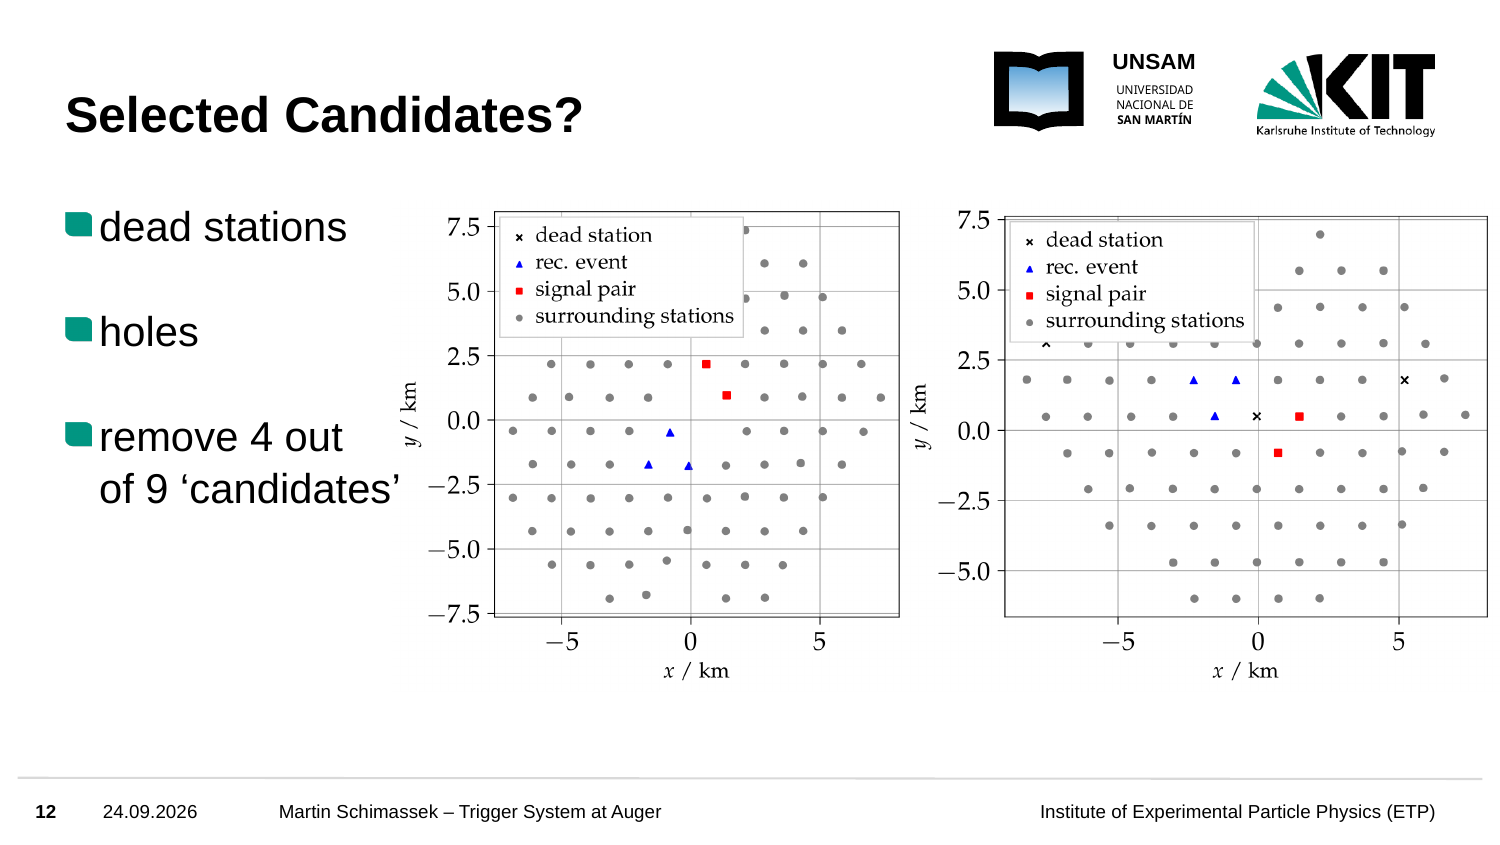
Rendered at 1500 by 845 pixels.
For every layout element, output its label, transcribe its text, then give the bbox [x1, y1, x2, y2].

slide_number 01.11.2021 [102, 778, 272, 844]
list dead stations holes remove 4 out of 9 ‘candidates’ [65, 205, 736, 740]
picture [1257, 54, 1435, 137]
picture [392, 200, 1500, 692]
title Selected Candidates? [64, 48, 1192, 144]
slide_number <number> [35, 778, 89, 844]
